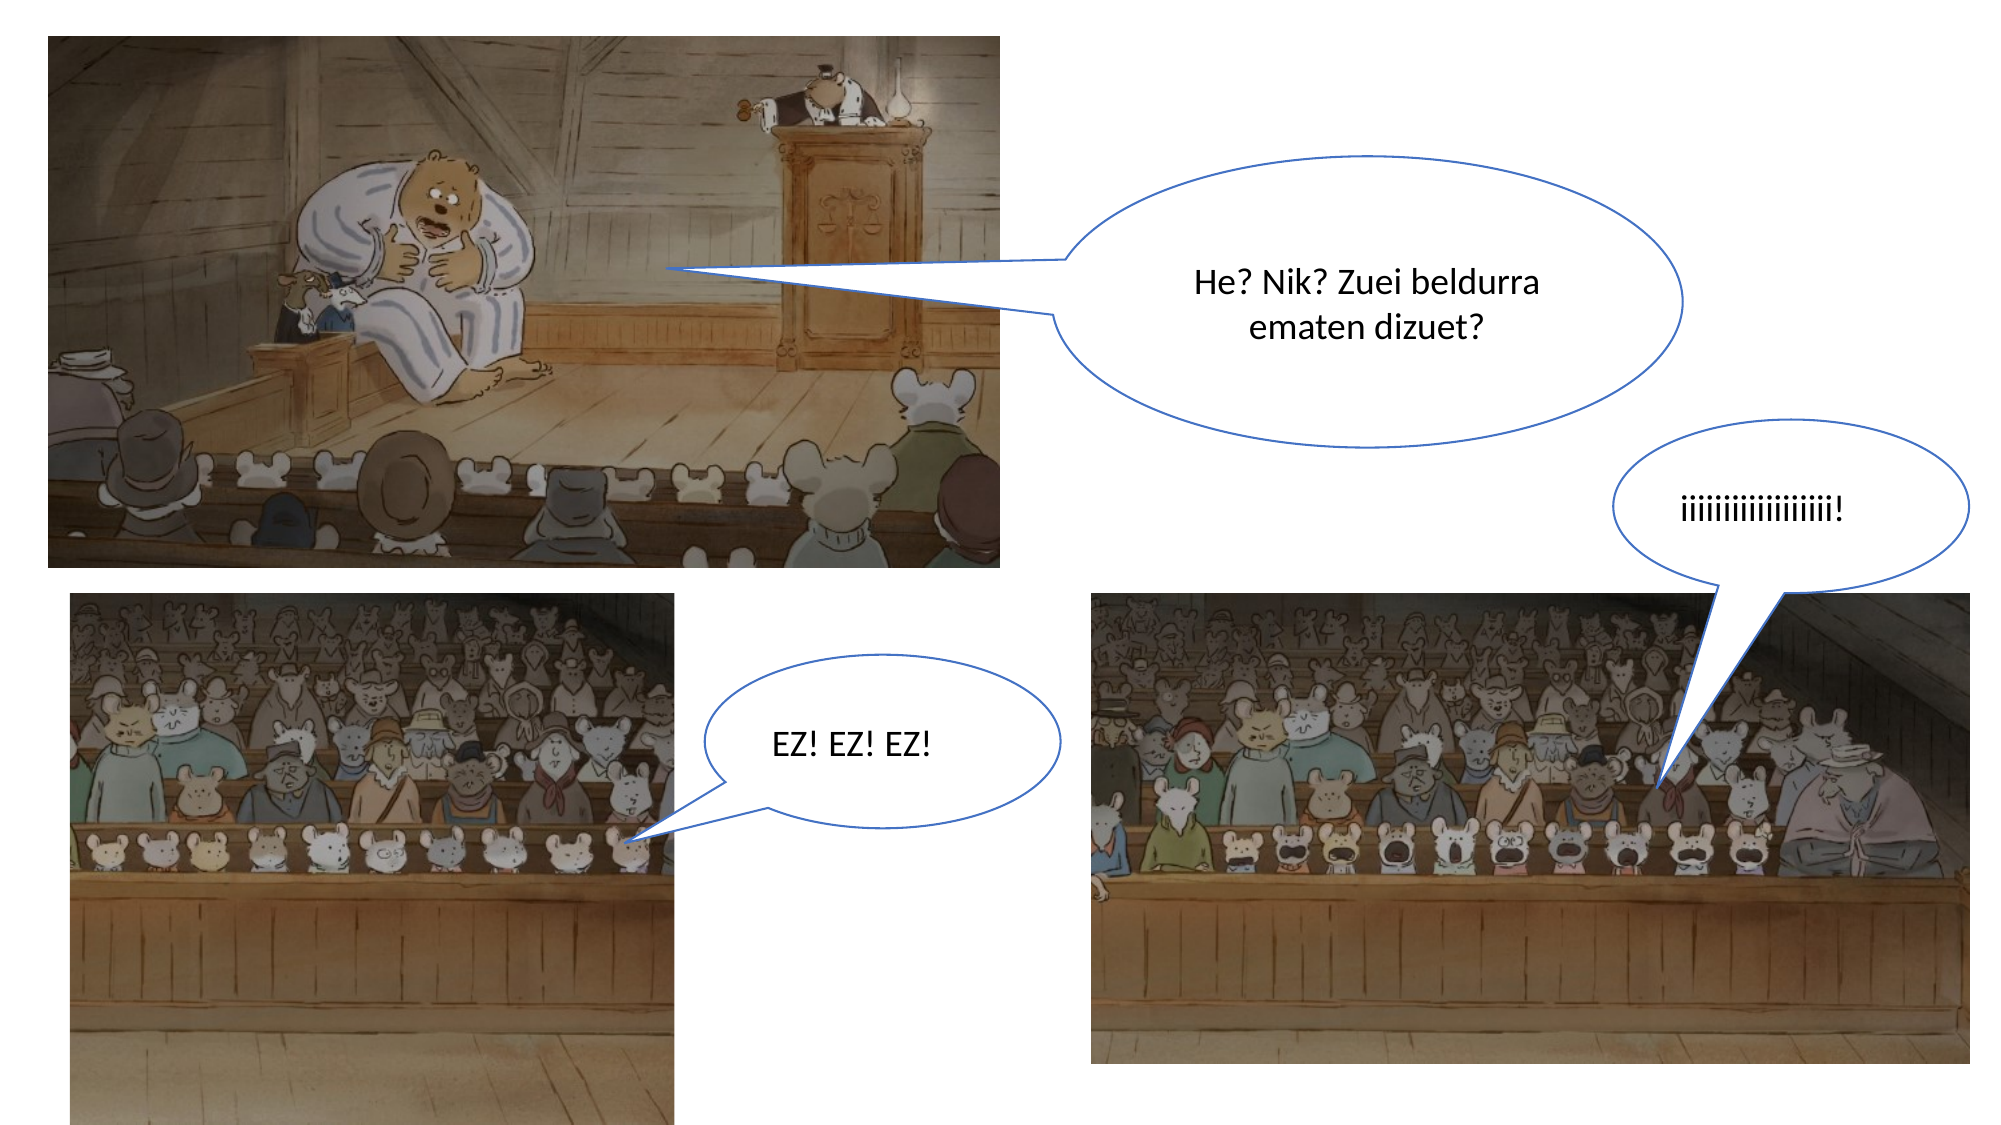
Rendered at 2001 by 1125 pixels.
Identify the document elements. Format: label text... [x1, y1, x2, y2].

text_box iiiiiiiiiiiiiiiiii! [1613, 419, 1970, 789]
text_box He? Nik? Zuei beldurra ematen dizuet? [665, 156, 1683, 448]
text_box EZ! EZ! EZ! [624, 654, 1061, 844]
picture [1091, 593, 1970, 1064]
picture [48, 36, 1000, 568]
picture [69, 593, 675, 1125]
